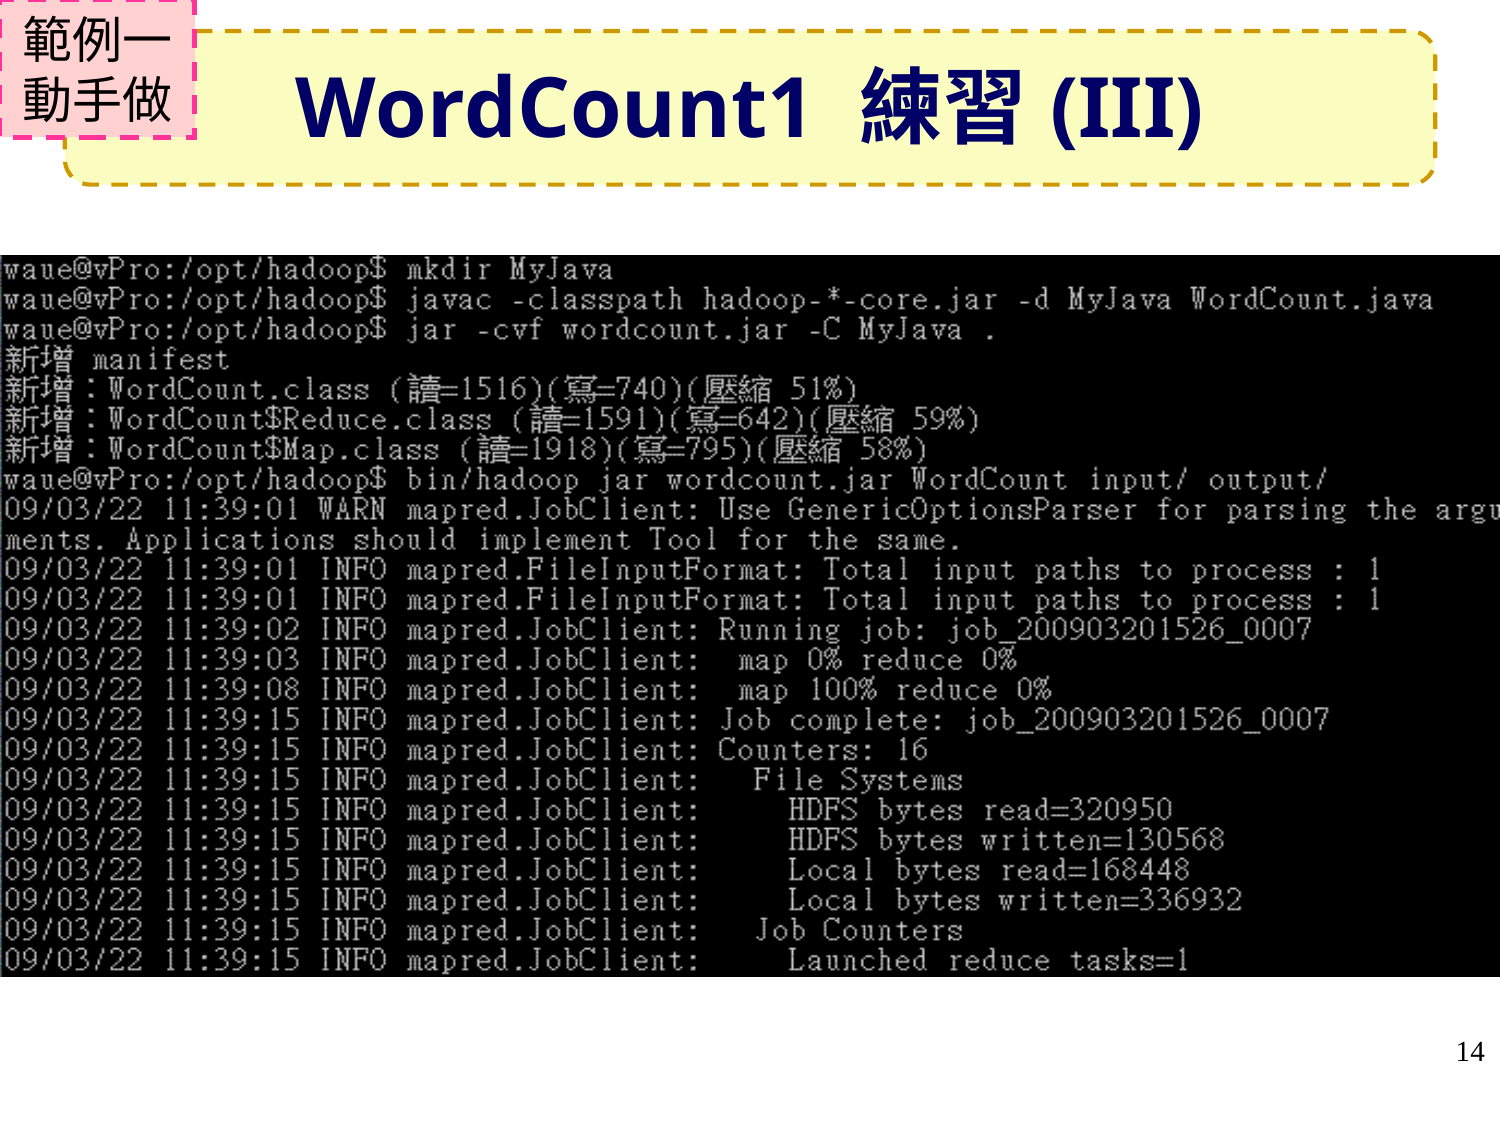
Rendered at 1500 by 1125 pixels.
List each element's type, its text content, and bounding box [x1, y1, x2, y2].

title WordCount1 練習(III) [112, 30, 1388, 173]
text_box [0, 255, 1500, 977]
text_box <編號> [1324, 1025, 1500, 1101]
text_box 範例一 動手做 [0, 0, 195, 138]
